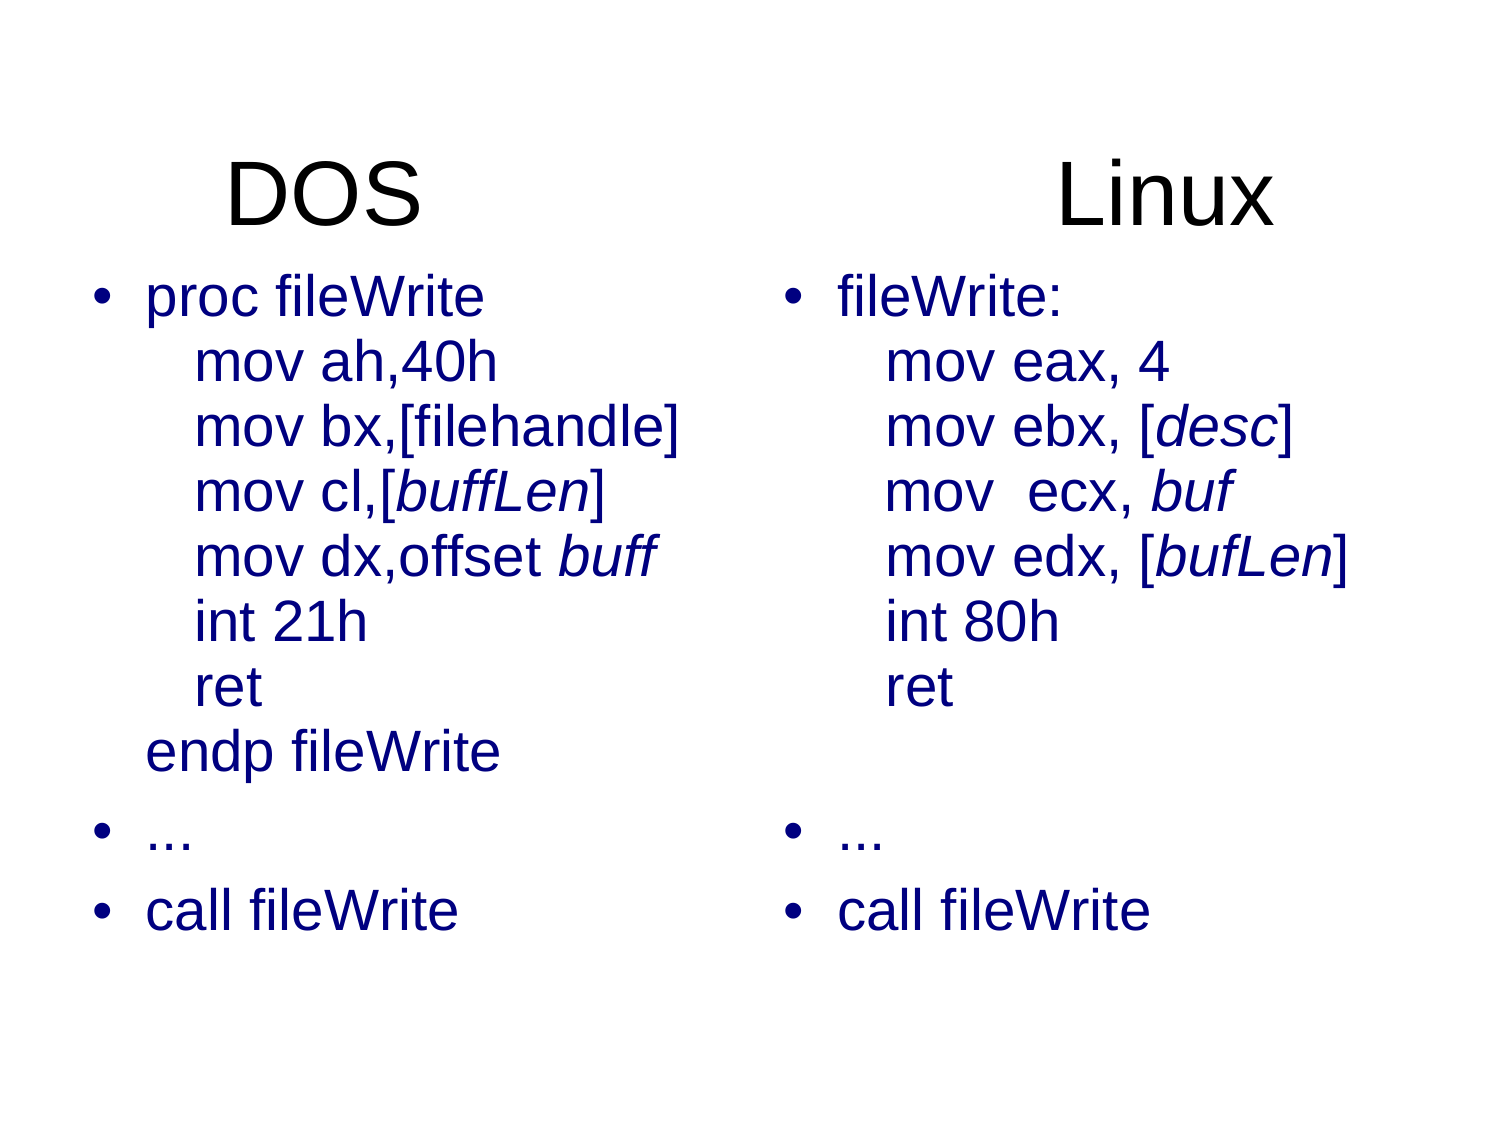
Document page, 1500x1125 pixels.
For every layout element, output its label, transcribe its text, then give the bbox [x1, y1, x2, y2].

title DOS Linux [112, 99, 1388, 289]
list fileWrite: mov eax, 4 mov ebx, [desc] mov ecx, buf mov edx, [bufLen] int 80h ret ... call fileWrite [766, 263, 1426, 1022]
list proc fileWrite mov ah,40h mov bx,[filehandle] mov cl,[buffLen] mov dx,offset buff int 21h ret endp fileWrite ... call fileWrite [75, 263, 734, 1021]
